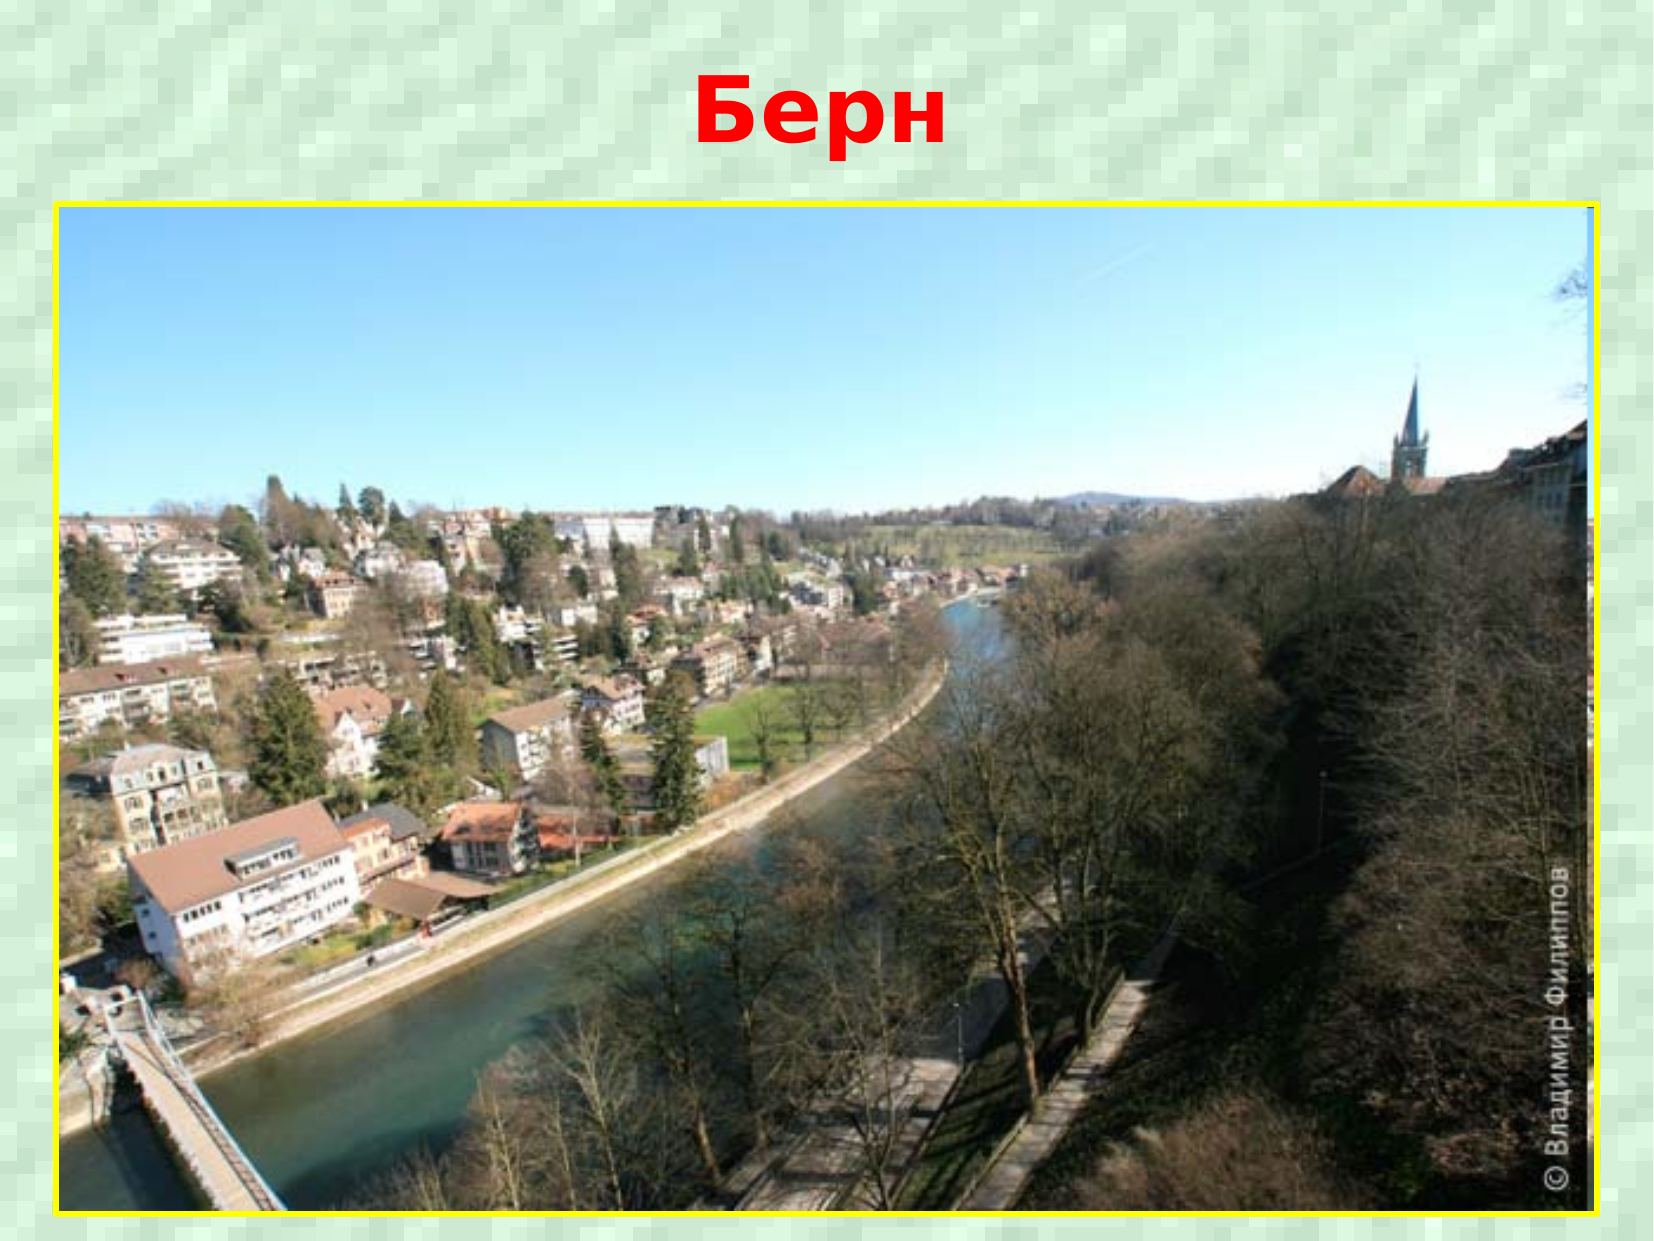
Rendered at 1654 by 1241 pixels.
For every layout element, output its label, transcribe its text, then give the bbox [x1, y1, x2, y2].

title Берн [76, 14, 1565, 201]
picture [0, 0, 1654, 1241]
